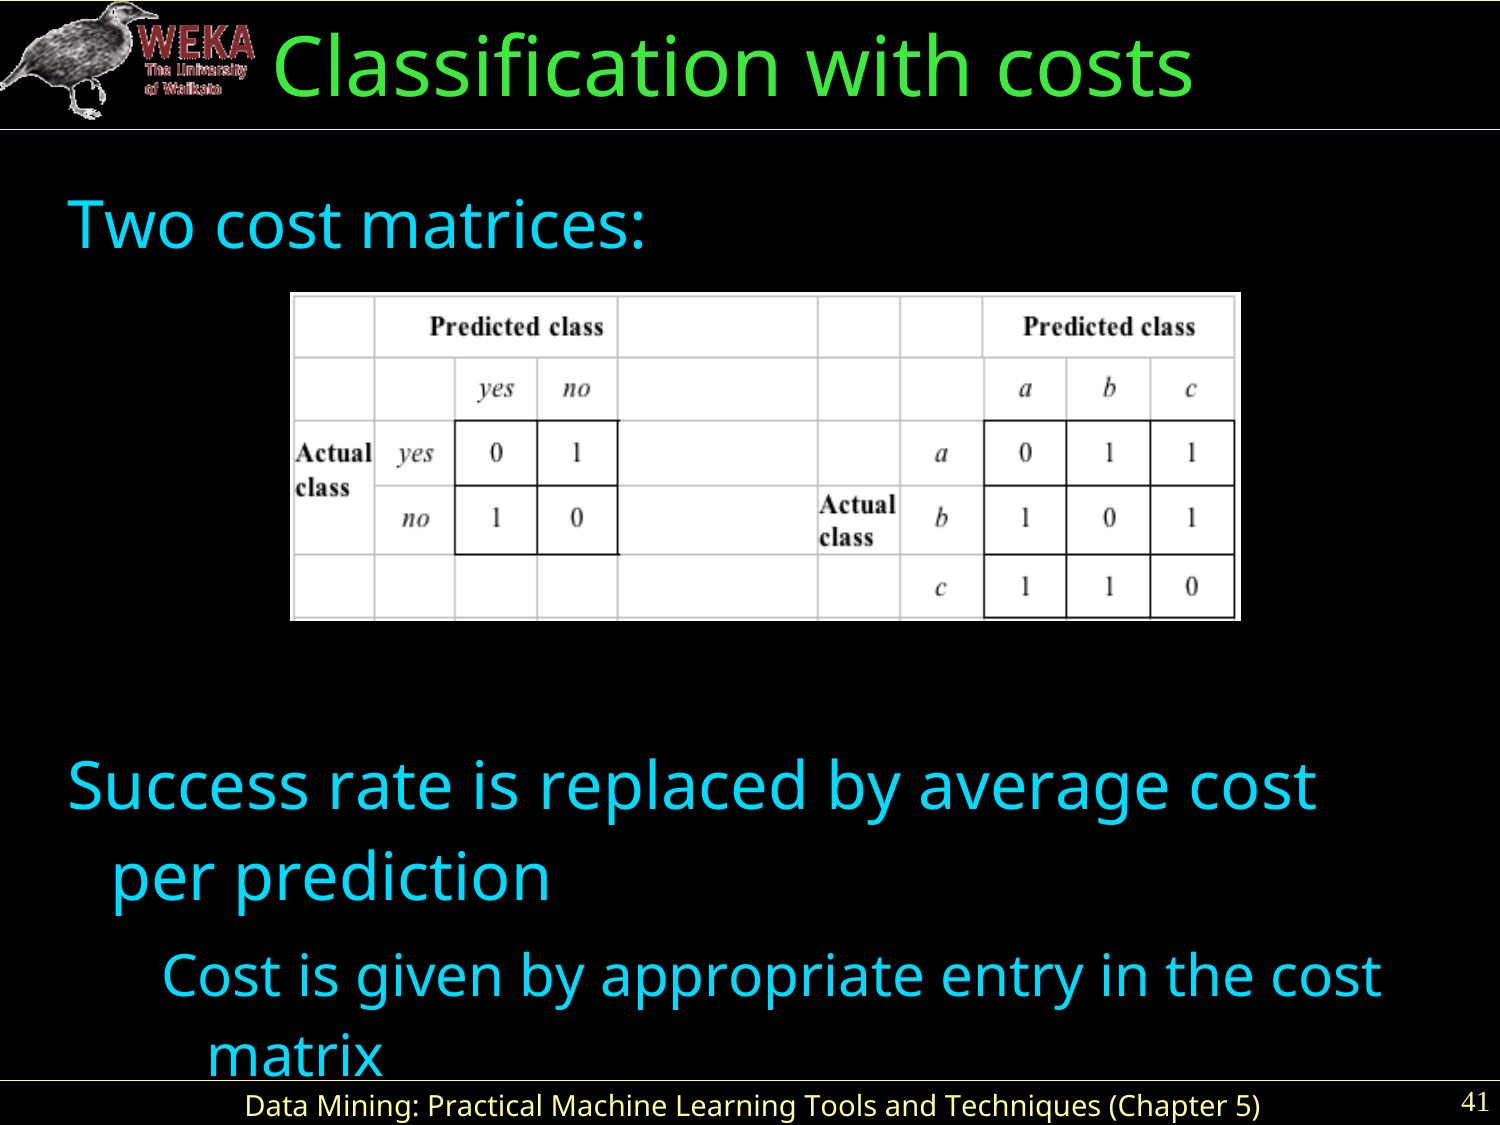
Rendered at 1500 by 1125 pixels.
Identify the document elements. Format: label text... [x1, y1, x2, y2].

list Two cost matrices: Success rate is replaced by average cost per prediction Cost is given by appropriate entry in the cost matrix [67, 177, 1418, 1093]
picture [290, 292, 1241, 621]
picture [0, 1, 266, 129]
title Classification with costs [295, 0, 1486, 159]
